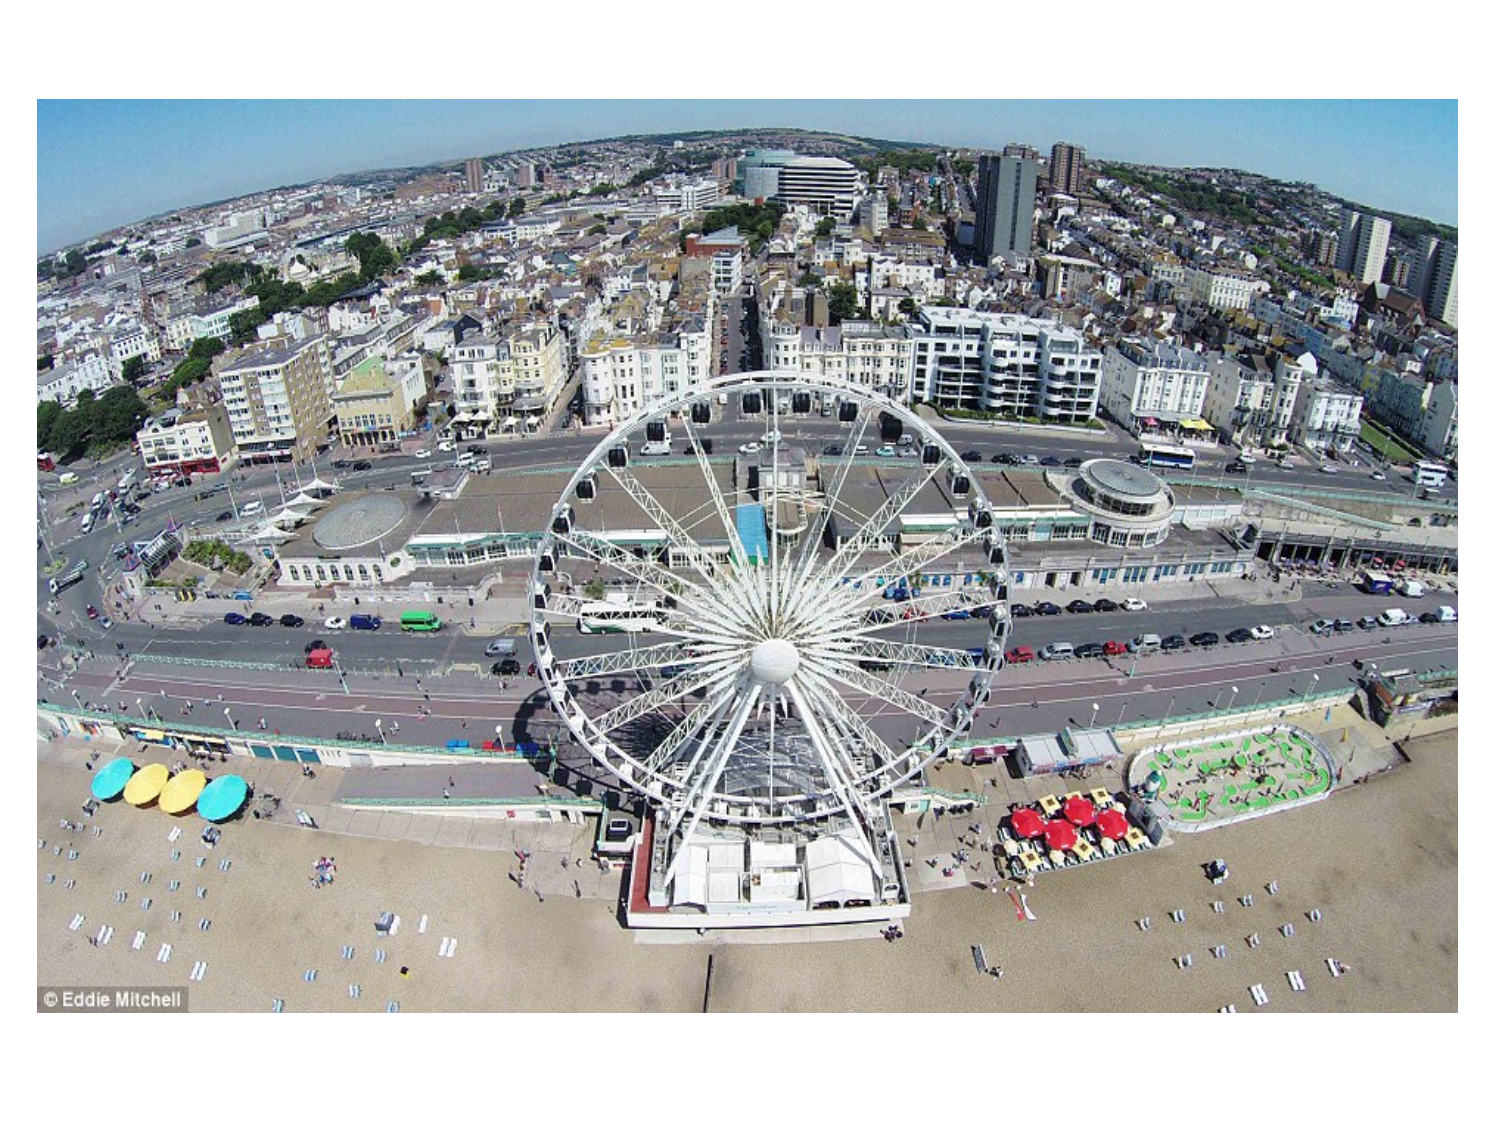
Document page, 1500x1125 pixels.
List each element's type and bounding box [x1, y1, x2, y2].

picture [37, 99, 1458, 1013]
